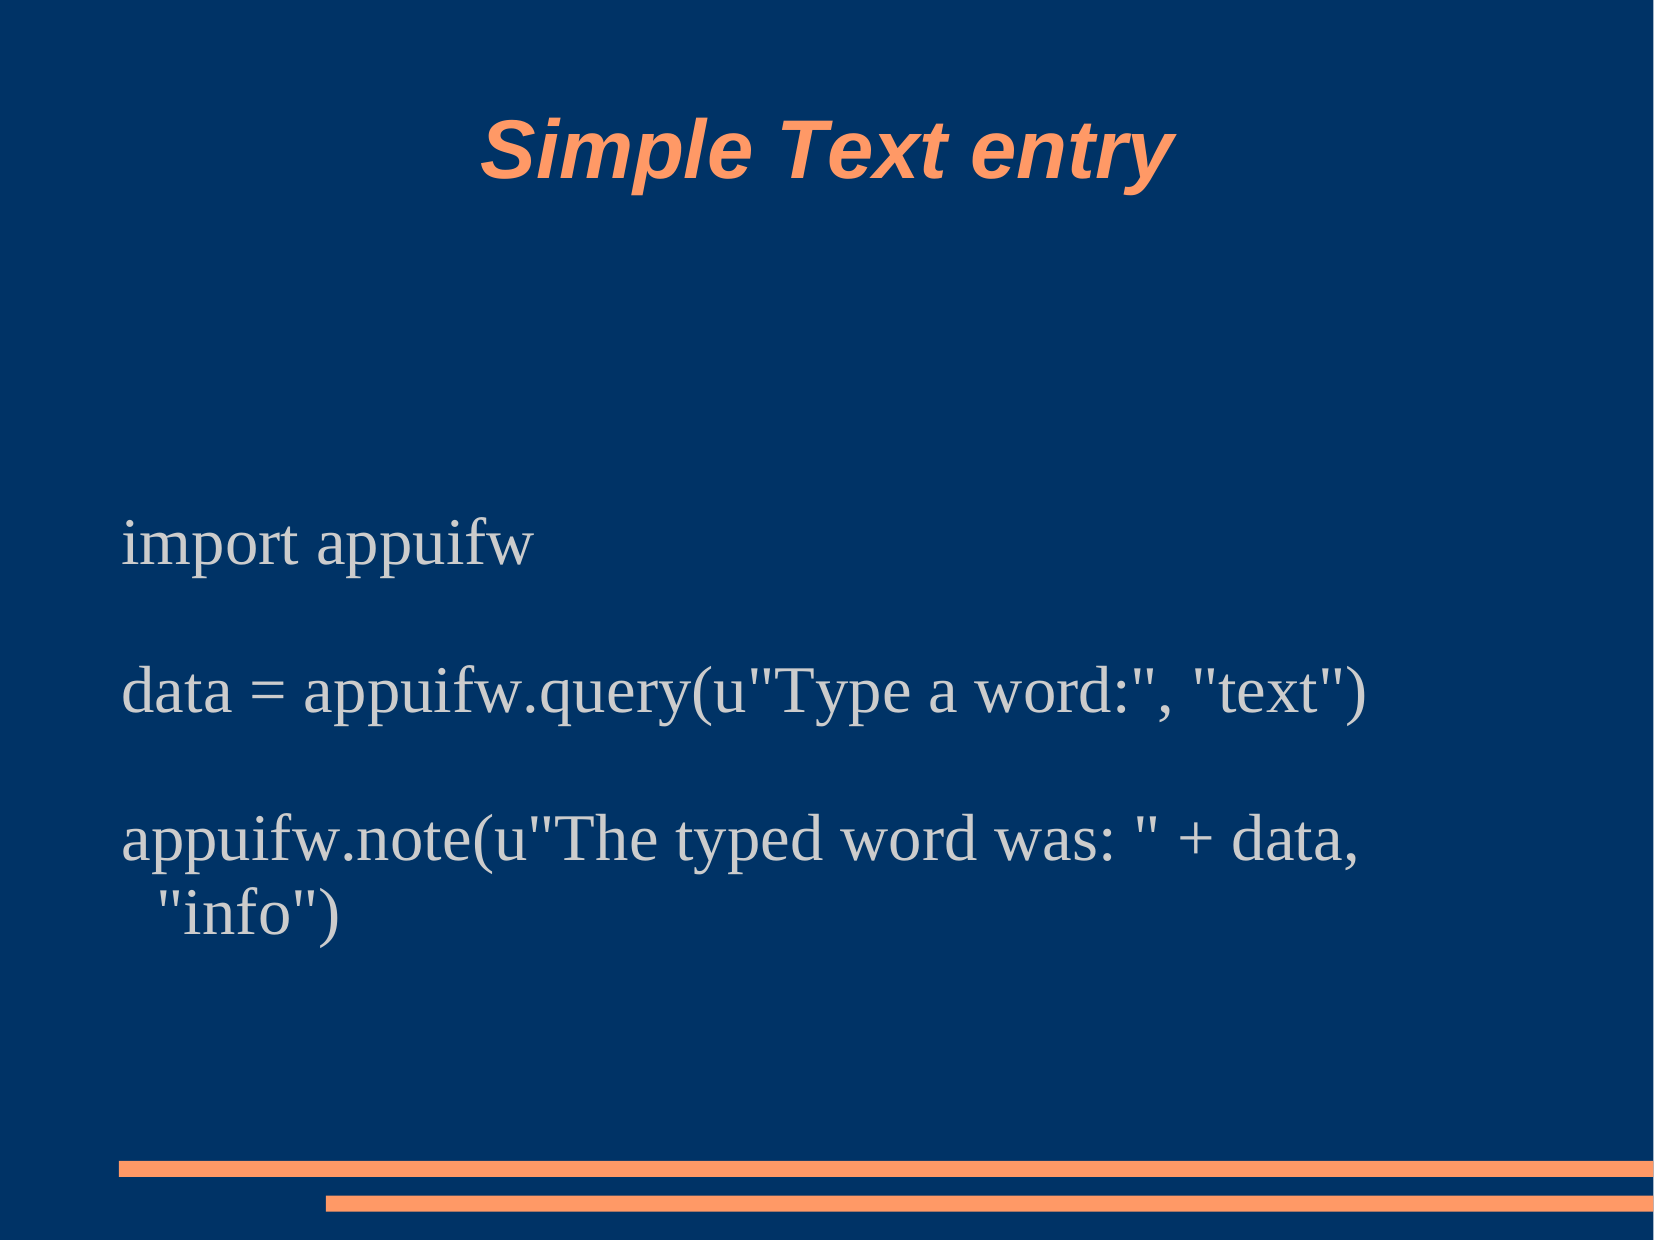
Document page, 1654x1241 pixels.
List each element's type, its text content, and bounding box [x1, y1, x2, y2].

subtitle import appuifw data = appuifw.query(u"Type a word:", "text") appuifw.note(u"The typed word was: " + data, "info") [121, 329, 1561, 1125]
title Simple Text entry [121, 53, 1534, 247]
